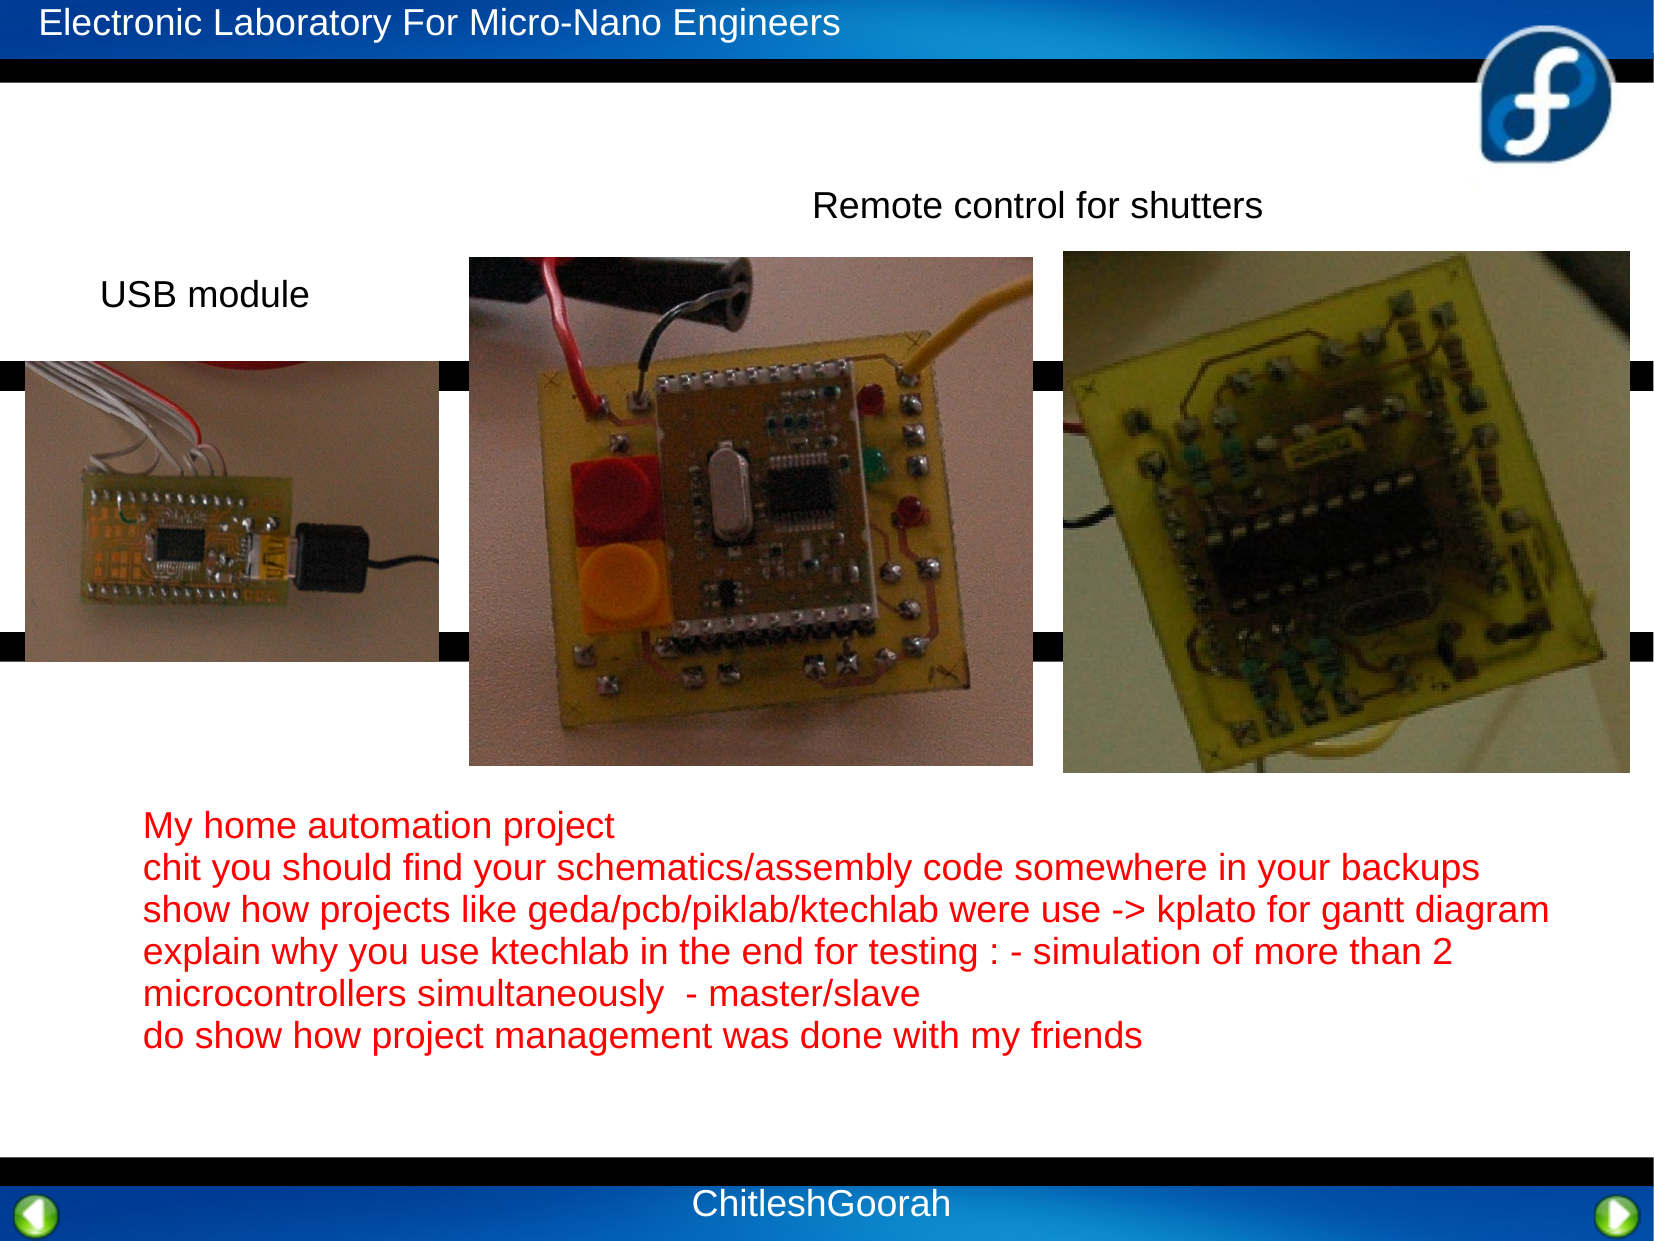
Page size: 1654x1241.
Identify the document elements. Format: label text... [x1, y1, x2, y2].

picture [914, 1206, 924, 1210]
text_box Remote control for shutters [797, 177, 1279, 248]
text_box My home automation project chit you should find your schematics/assembly code somewhere in your backups show how projects like geda/pcb/piklab/ktechlab were use -> kplato for gantt diagram explain why you use ktechlab in the end for testing : - simulation of more than 2 microcontrollers simultaneously - master/slave do show how project management was done with my friends [128, 797, 1565, 1147]
text_box [0, 361, 25, 391]
picture [25, 361, 439, 662]
text_box [1630, 361, 1654, 391]
text_box [1033, 361, 1063, 391]
picture [0, 0, 1654, 773]
text_box [1033, 632, 1063, 662]
picture [936, 1198, 945, 1213]
text_box USB module [85, 265, 325, 337]
text_box [439, 632, 469, 662]
picture [0, 1186, 1654, 1241]
text_box [1630, 632, 1654, 662]
text_box [0, 632, 25, 662]
text_box [439, 361, 469, 391]
